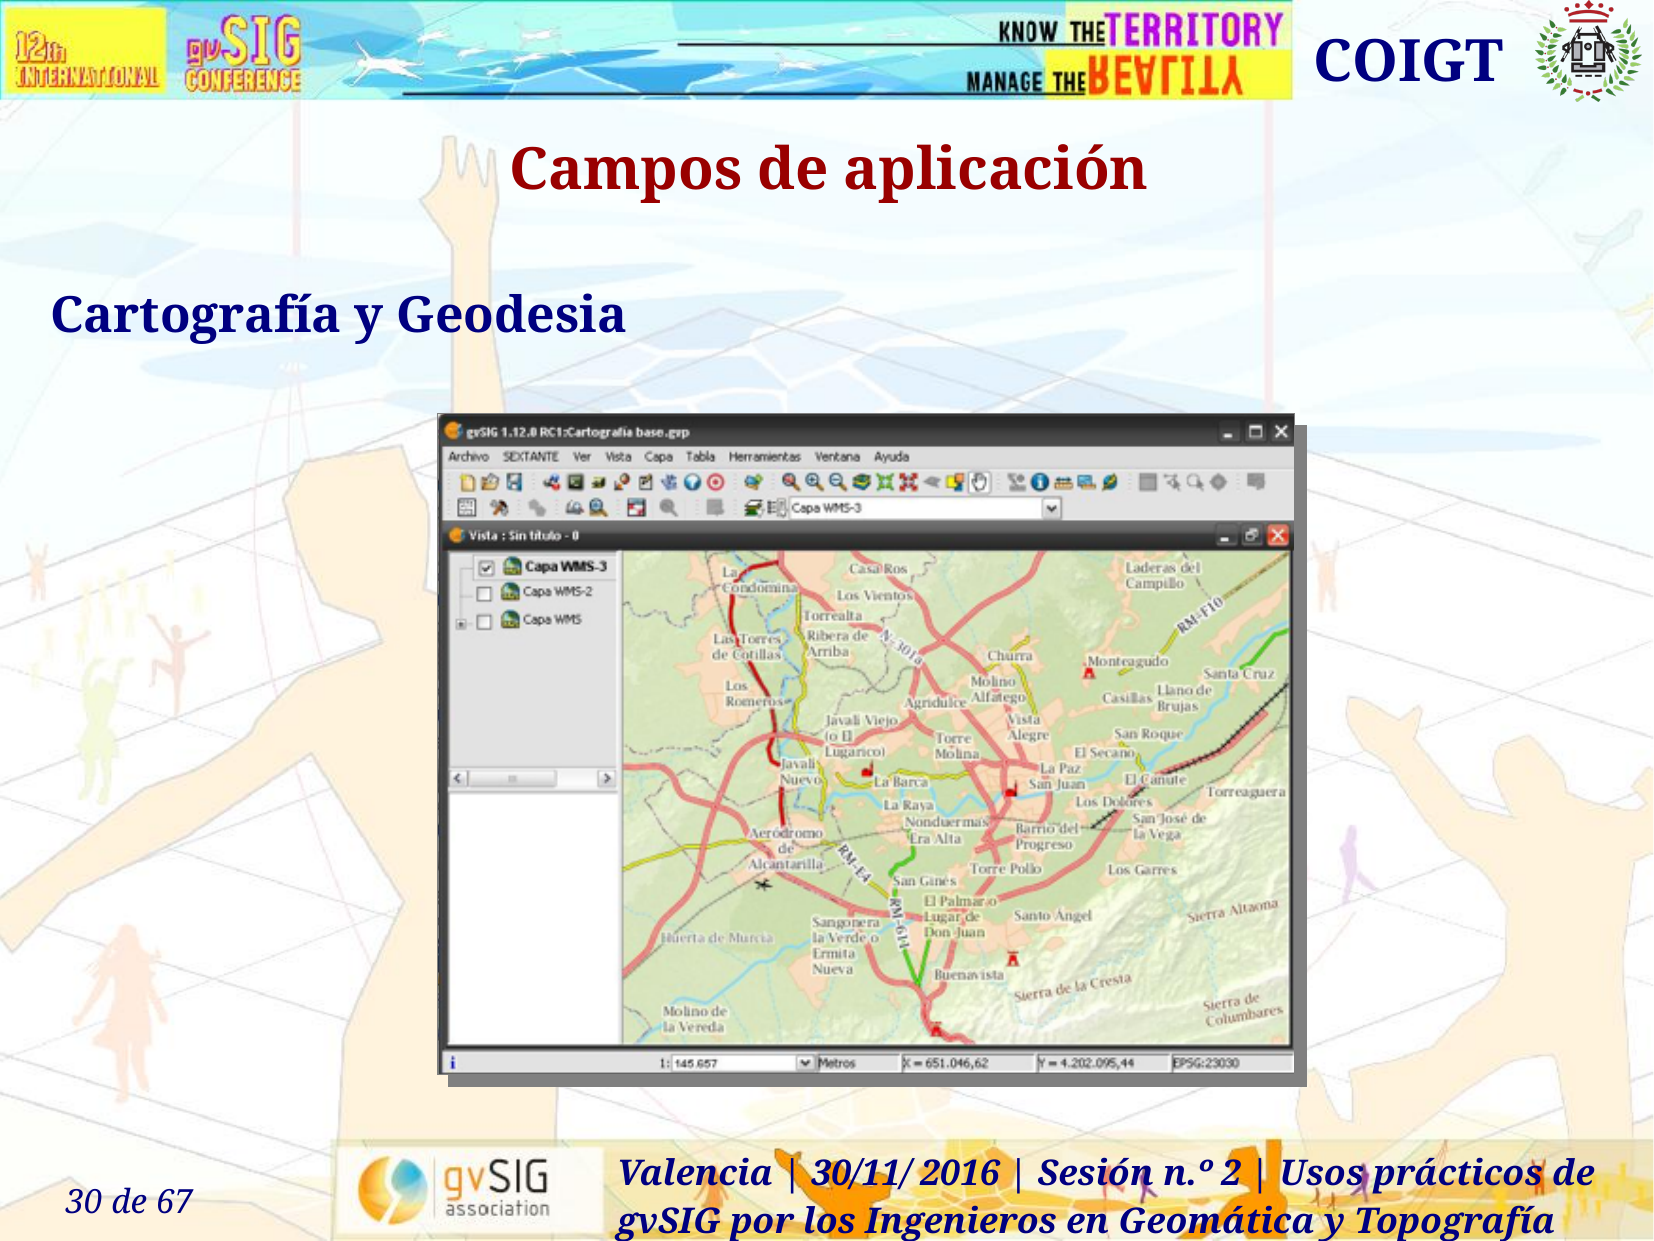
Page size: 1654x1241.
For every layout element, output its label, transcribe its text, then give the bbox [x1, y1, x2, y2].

text_box Cartografía y Geodesia [35, 271, 1571, 843]
picture [0, 0, 1654, 1241]
text_box Campos de aplicación [28, 120, 1630, 202]
text_box COIGT [1299, 12, 1654, 148]
text_box Valencia | 30/11/ 2016 | Sesión n.º 2 | Usos prácticos de gvSIG por los Ingenieros en Geomática y Topografía [602, 1140, 1654, 1241]
text_box <número> de 67 [50, 1170, 383, 1241]
